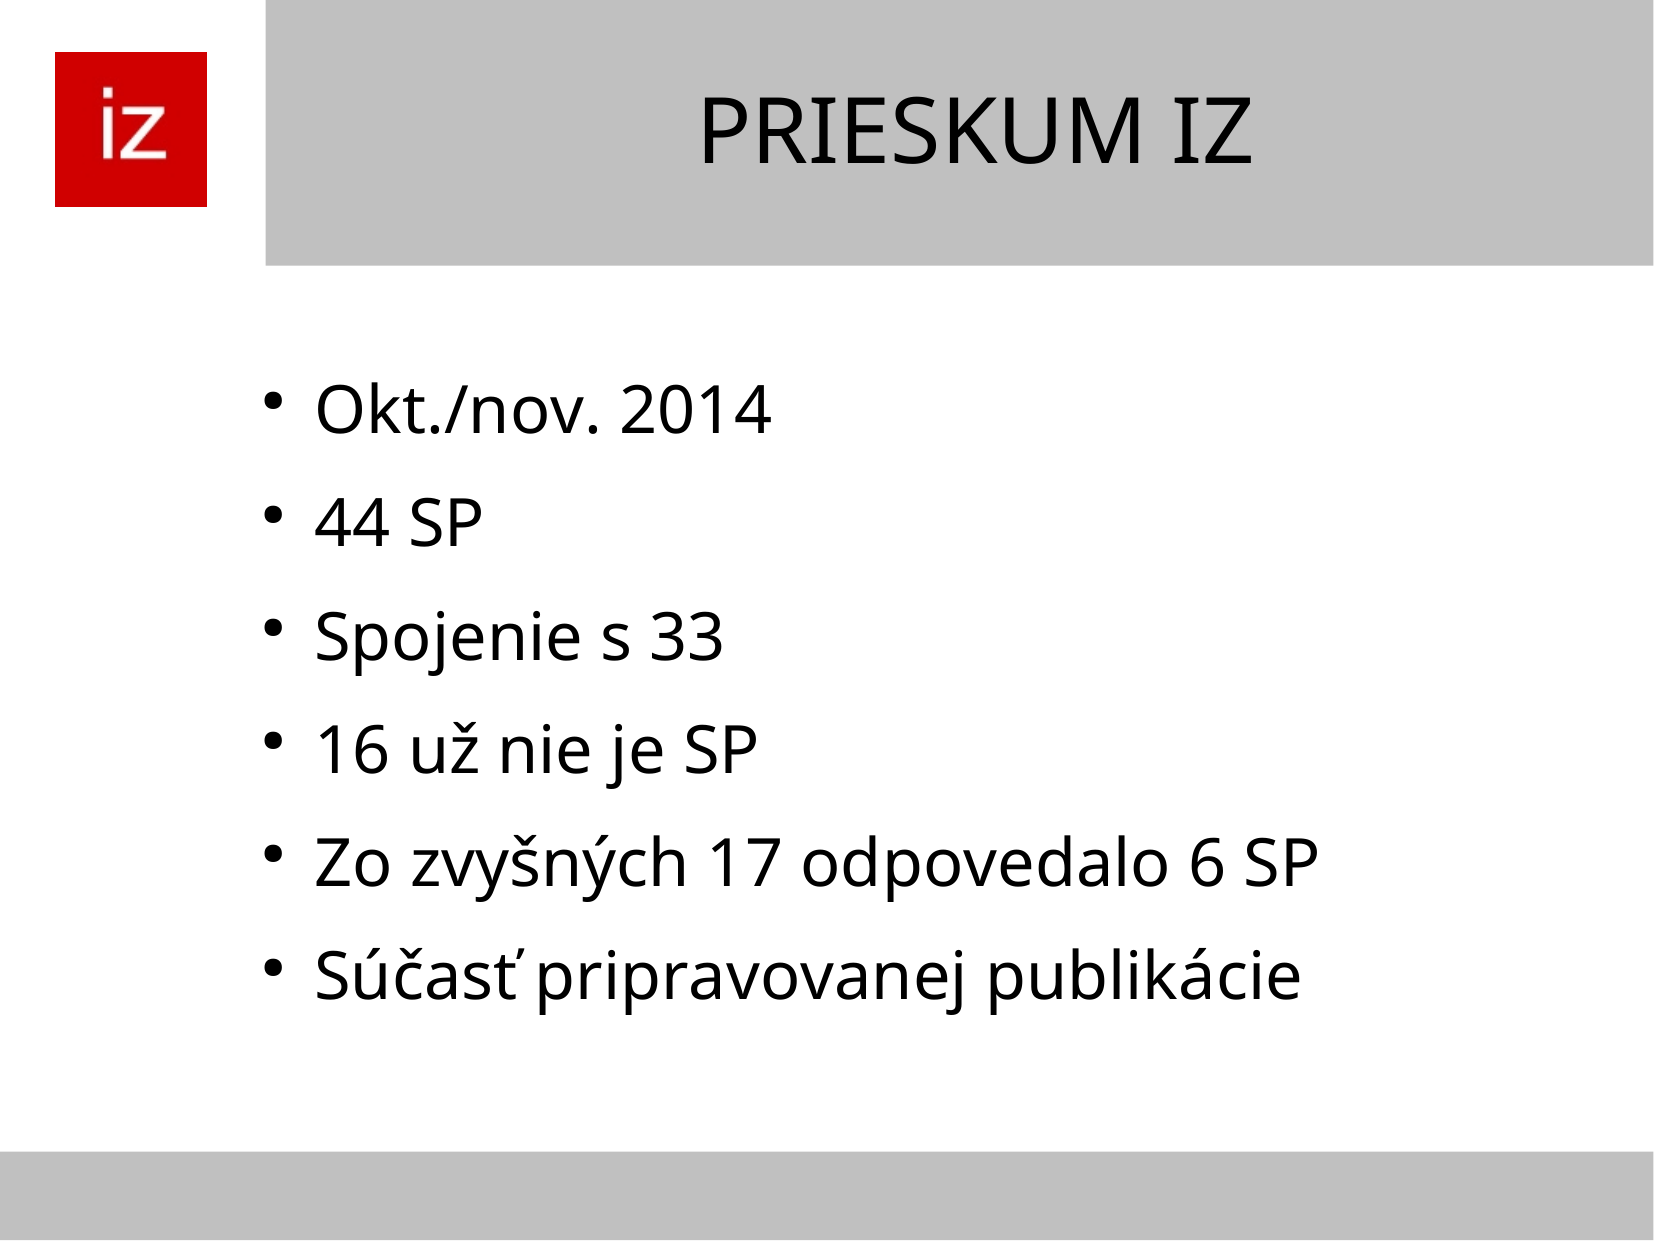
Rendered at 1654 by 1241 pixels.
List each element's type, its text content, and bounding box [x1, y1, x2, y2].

list Okt./nov. 2014 44 SP Spojenie s 33 16 už nie je SP Zo zvyšných 17 odpovedalo 6 SP Súčasť pripravovanej publikácie [147, 375, 1559, 1211]
picture [55, 52, 207, 207]
title PRIESKUM IZ [295, 2, 1625, 265]
